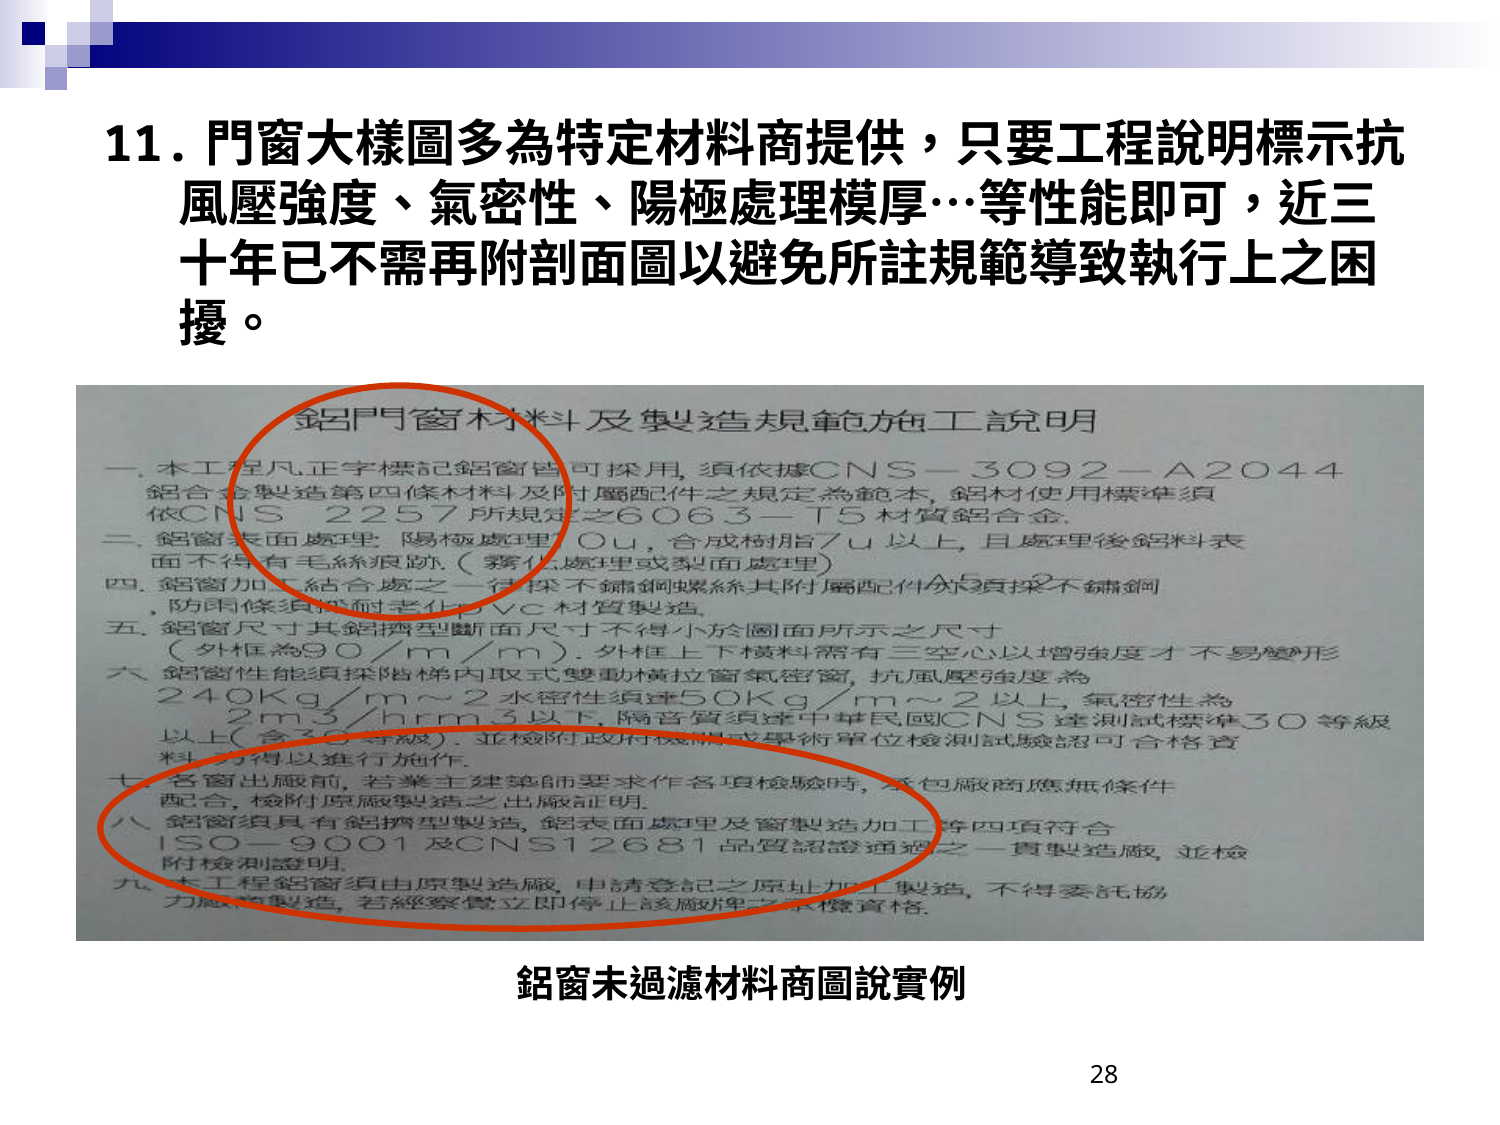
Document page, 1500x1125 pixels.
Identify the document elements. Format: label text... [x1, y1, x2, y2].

text_box [1074, 1025, 1426, 1101]
text_box 鋁窗未過濾材料商圖說實例 [502, 952, 982, 1012]
picture [76, 385, 1424, 941]
text_box 11.門窗大樣圖多為特定材料商提供，只要工程說明標示抗 風壓強度、氣密性、陽極處理模厚…等性能即可，近三 十年已不需再附剖面圖以避免所註規範導致執行上之困 擾。 [89, 104, 1423, 359]
picture [234, 389, 565, 614]
